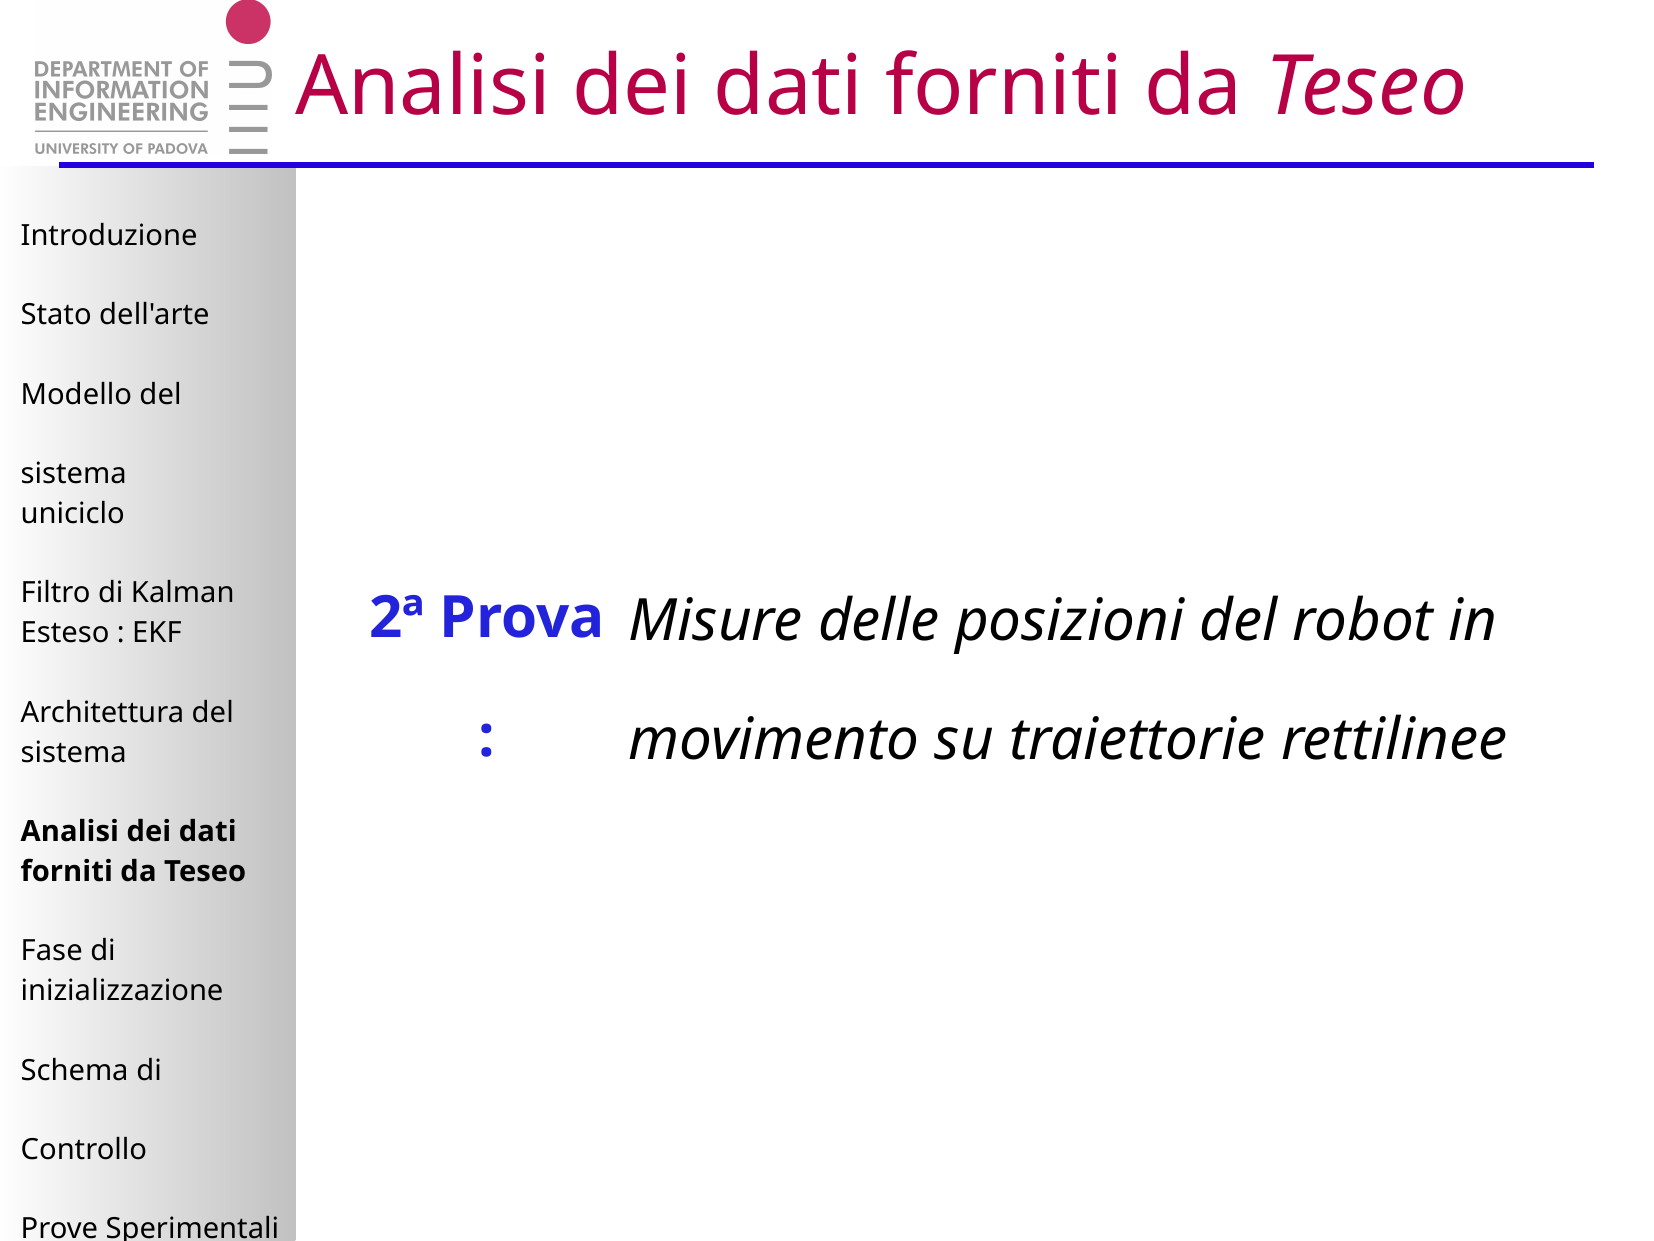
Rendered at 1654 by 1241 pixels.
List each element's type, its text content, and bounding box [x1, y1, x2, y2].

text_box Misure delle posizioni del robot in movimento su traiettorie rettilinee [614, 531, 1608, 695]
picture [35, 0, 272, 154]
text_box 2ª Prova : [354, 527, 621, 603]
title Analisi dei dati forniti da Teseo [295, 0, 1595, 186]
text_box Introduzione Stato dell'arte Modello del sistema uniciclo Filtro di Kalman Esteso : EKF Architettura del sistema Analisi dei dati forniti da Teseo Fase di inizializzazione Schema di Controllo Prove Sperimentali Conclusioni Sviluppi futuri [5, 206, 302, 1211]
